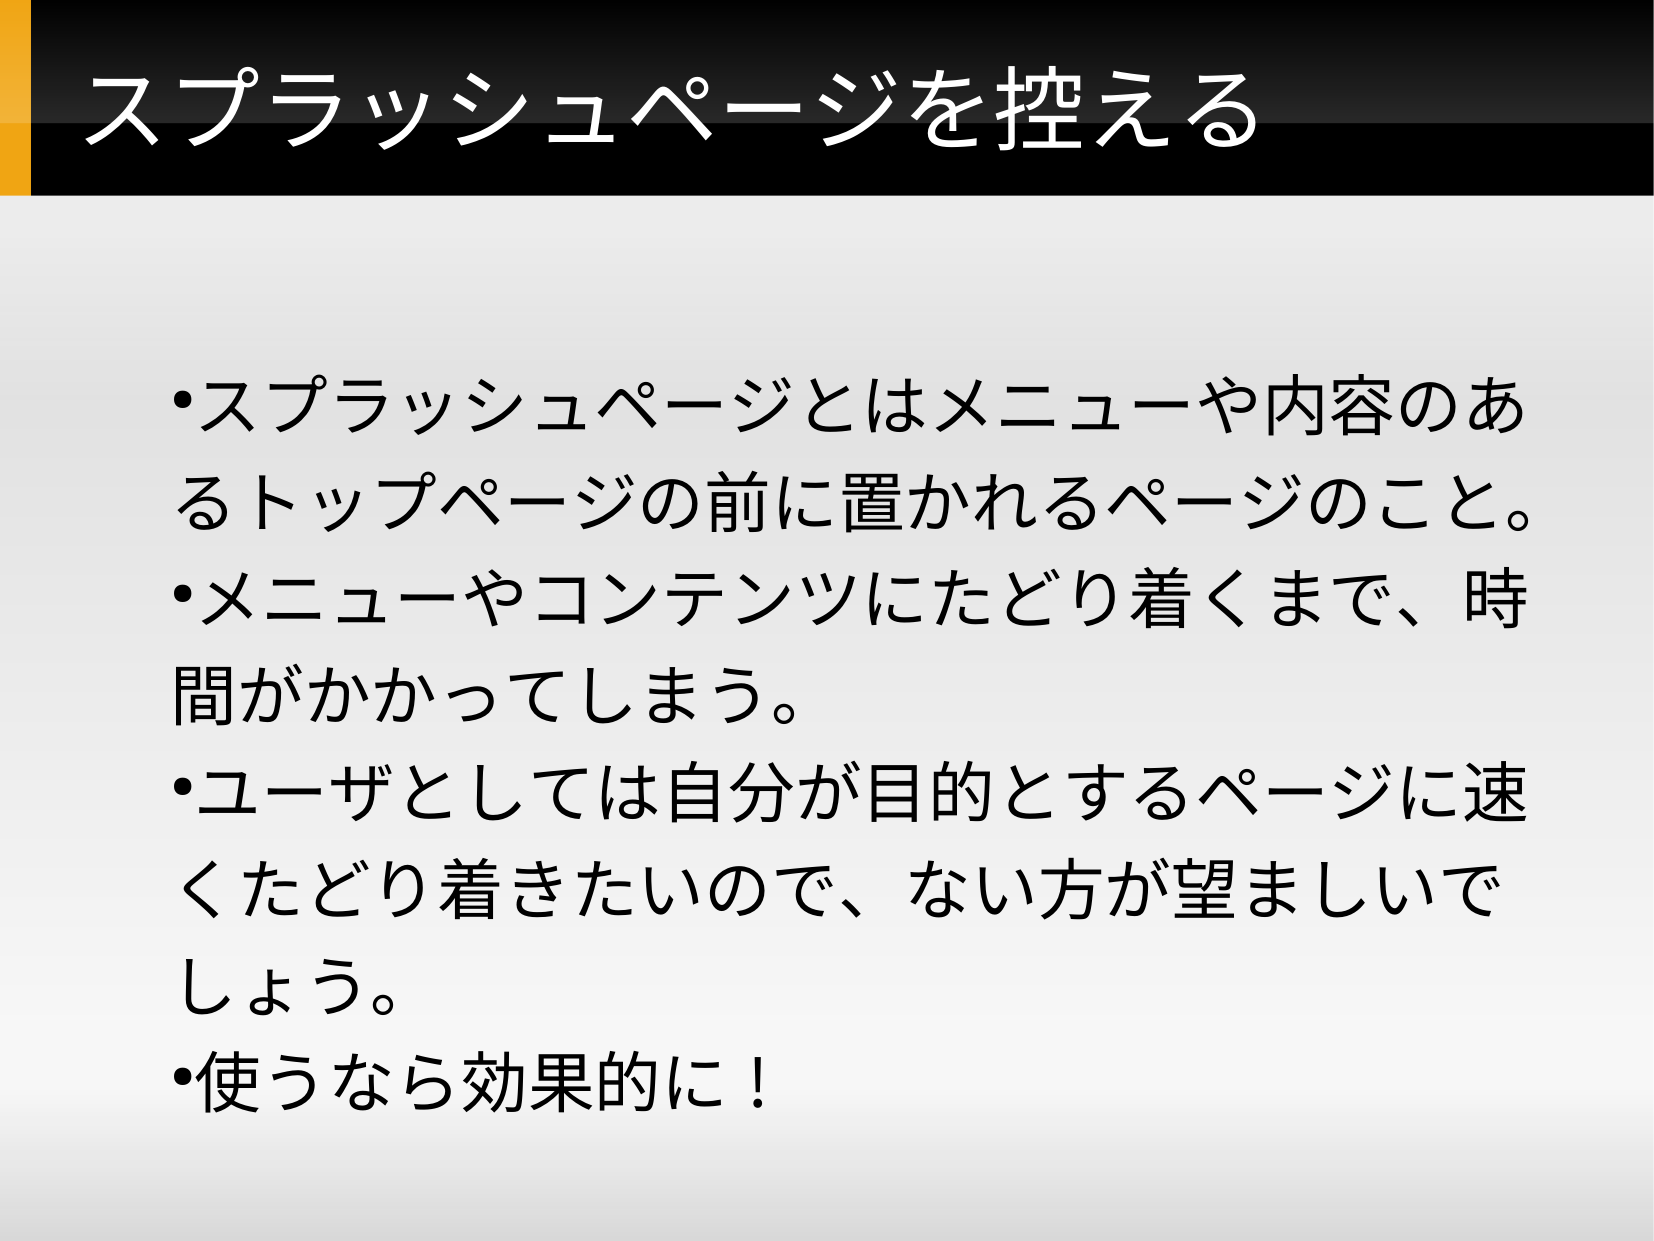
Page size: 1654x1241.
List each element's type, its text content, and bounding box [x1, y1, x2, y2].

subtitle スプラッシュページとはメニューや内容のあるトップページの前に置かれるページのこと。 メニューやコンテンツにたどり着くまで、時間がかかってしまう。 ユーザとしては自分が目的とするページに速くたどり着きたいので、ない方が望ましいでしょう。 使うなら効果的に! [170, 343, 1583, 1137]
picture [0, 0, 1654, 1241]
title スプラッシュページを控える [76, 0, 1565, 208]
